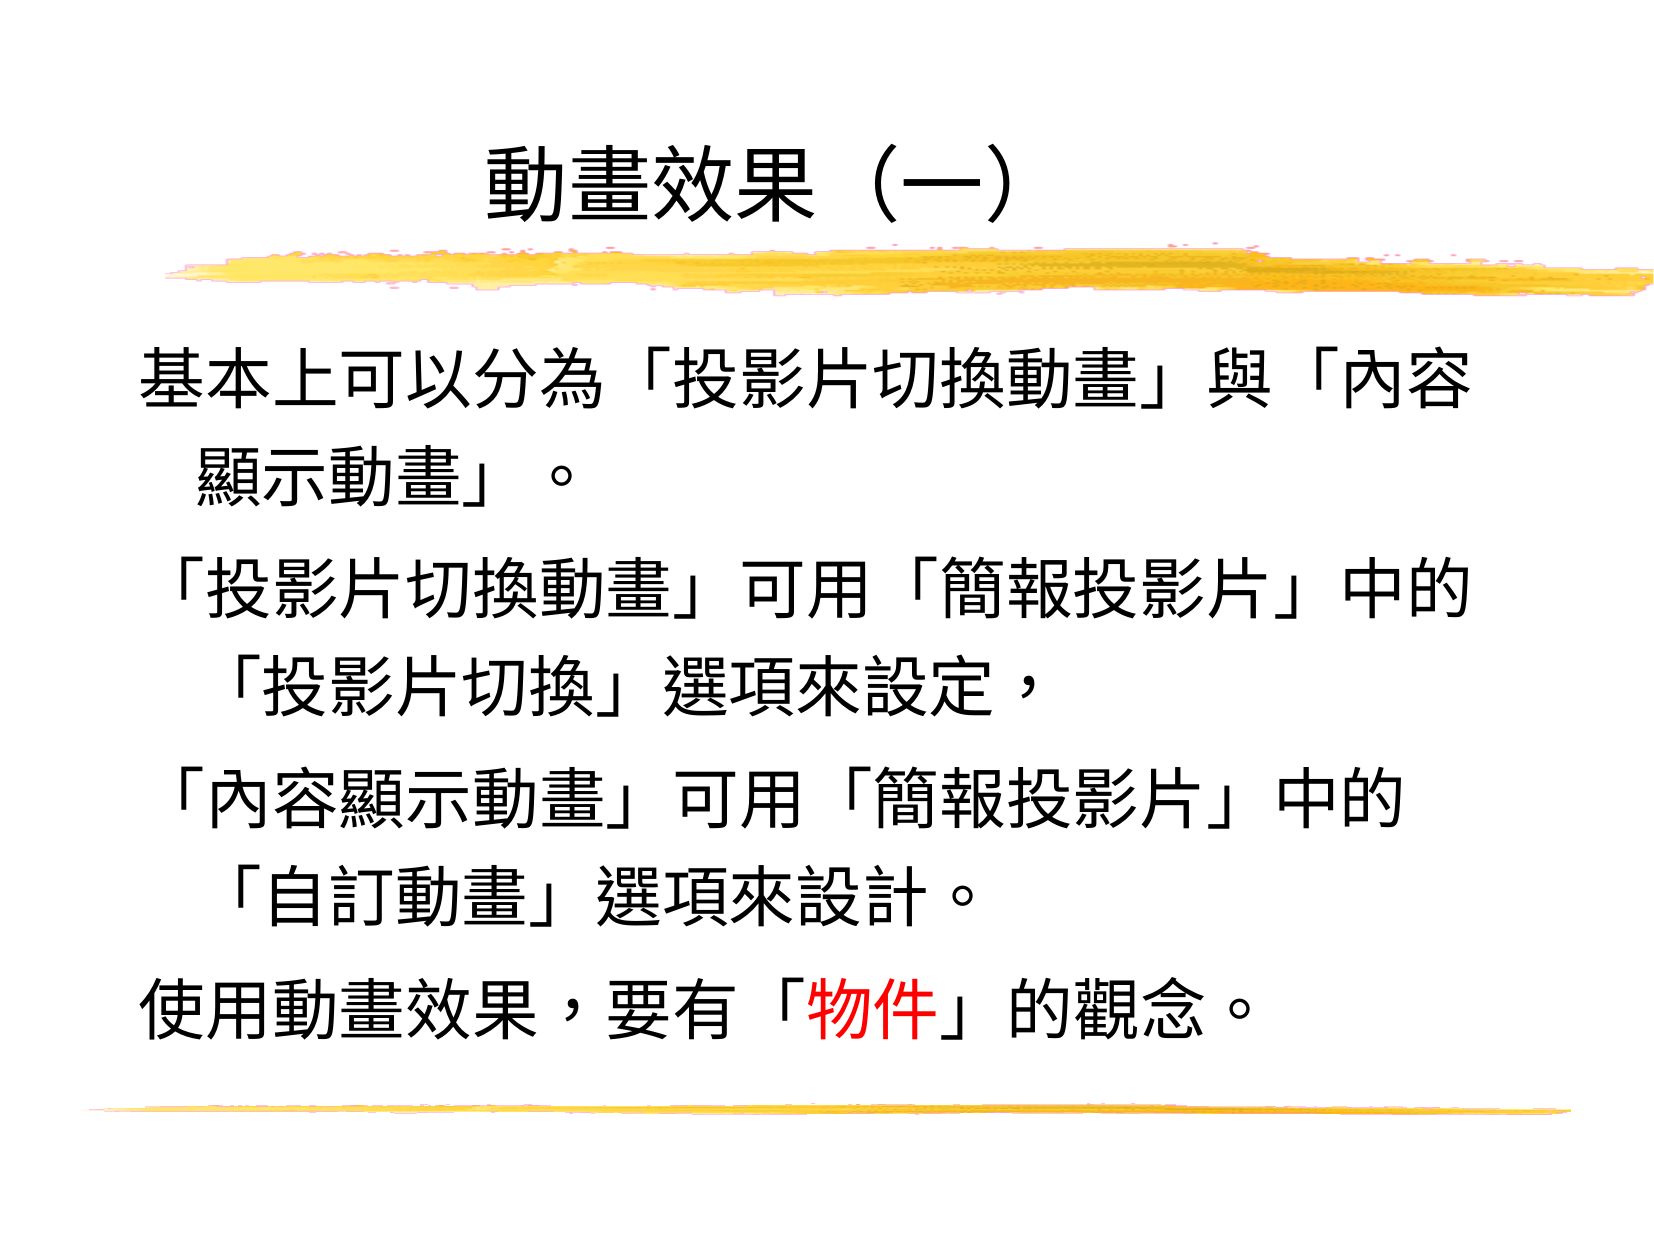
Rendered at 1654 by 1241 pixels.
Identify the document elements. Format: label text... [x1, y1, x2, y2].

list 基本上可以分為「投影片切換動畫」與「內容顯示動畫」。 「投影片切換動畫」可用「簡報投影片」中的「投影片切換」選項來設定， 「內容顯示動畫」可用「簡報投影片」中的「自訂動畫」選項來設計。 使用動畫效果，要有「物件」的觀念。 [124, 316, 1530, 1061]
picture [165, 237, 1654, 308]
title 動畫效果（一） [73, 41, 1479, 249]
picture [82, 1102, 1571, 1117]
